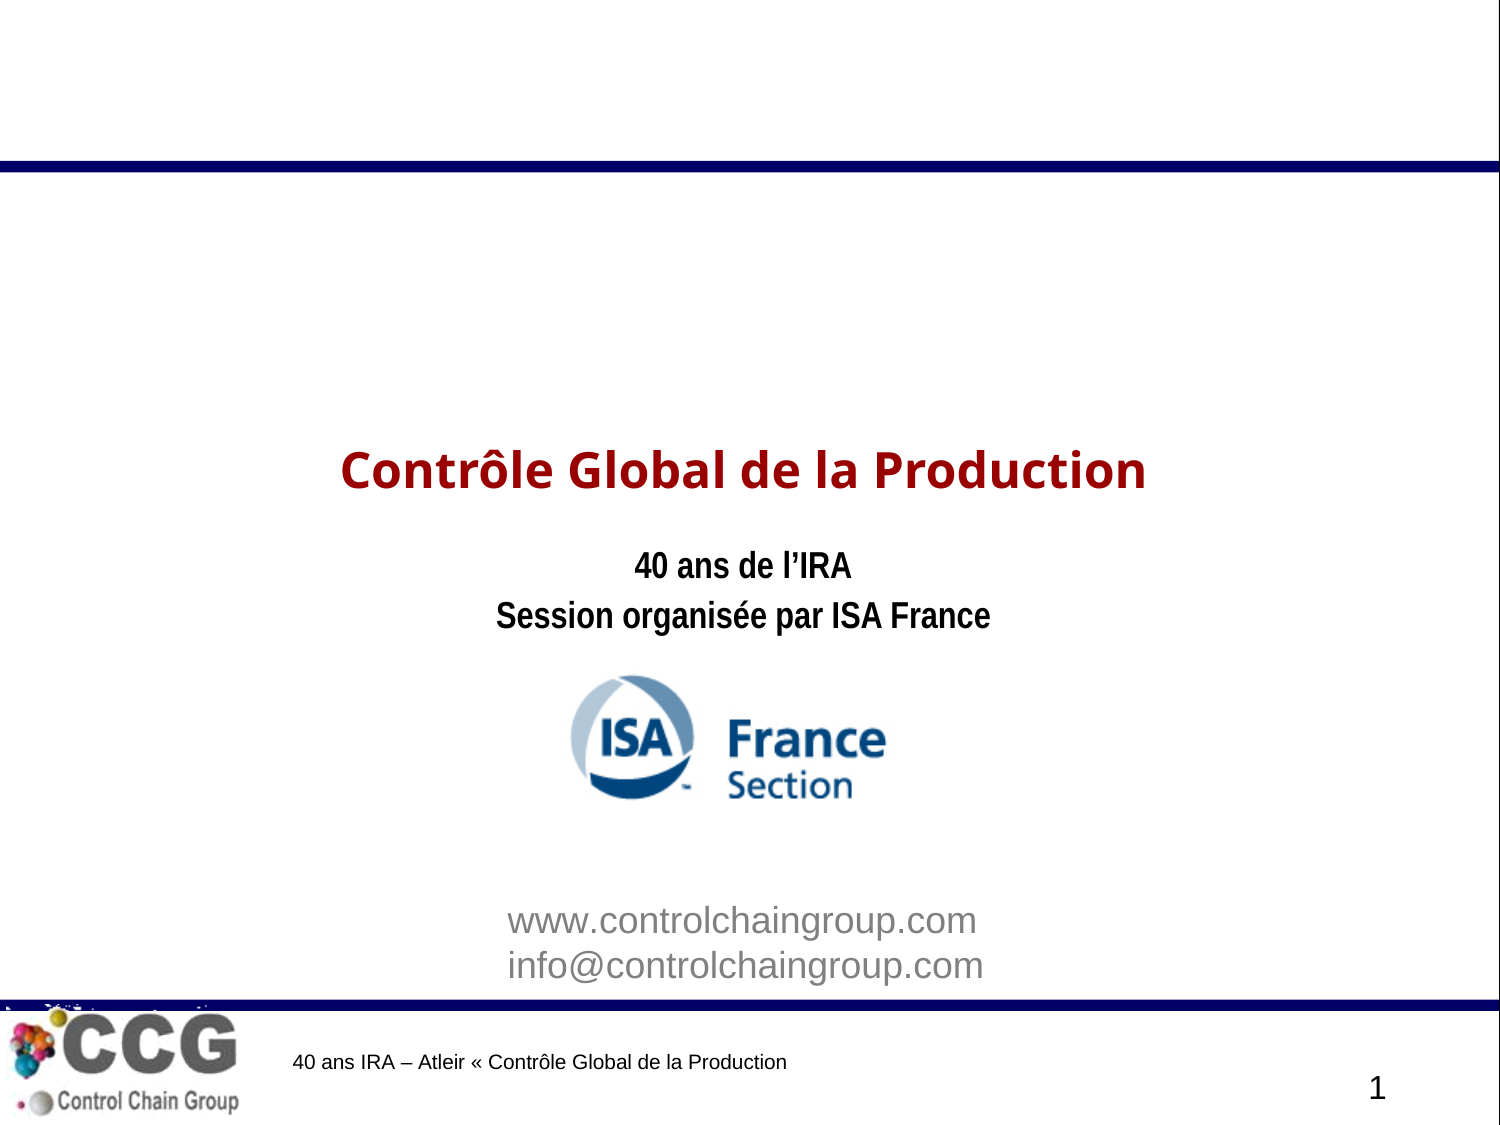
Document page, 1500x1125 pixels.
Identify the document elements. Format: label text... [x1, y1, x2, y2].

subtitle 40 ans de l’IRA Session organisée par ISA France [218, 538, 1269, 652]
title Contrôle Global de la Production [106, 438, 1382, 592]
picture [549, 657, 916, 823]
picture [6, 1004, 243, 1124]
